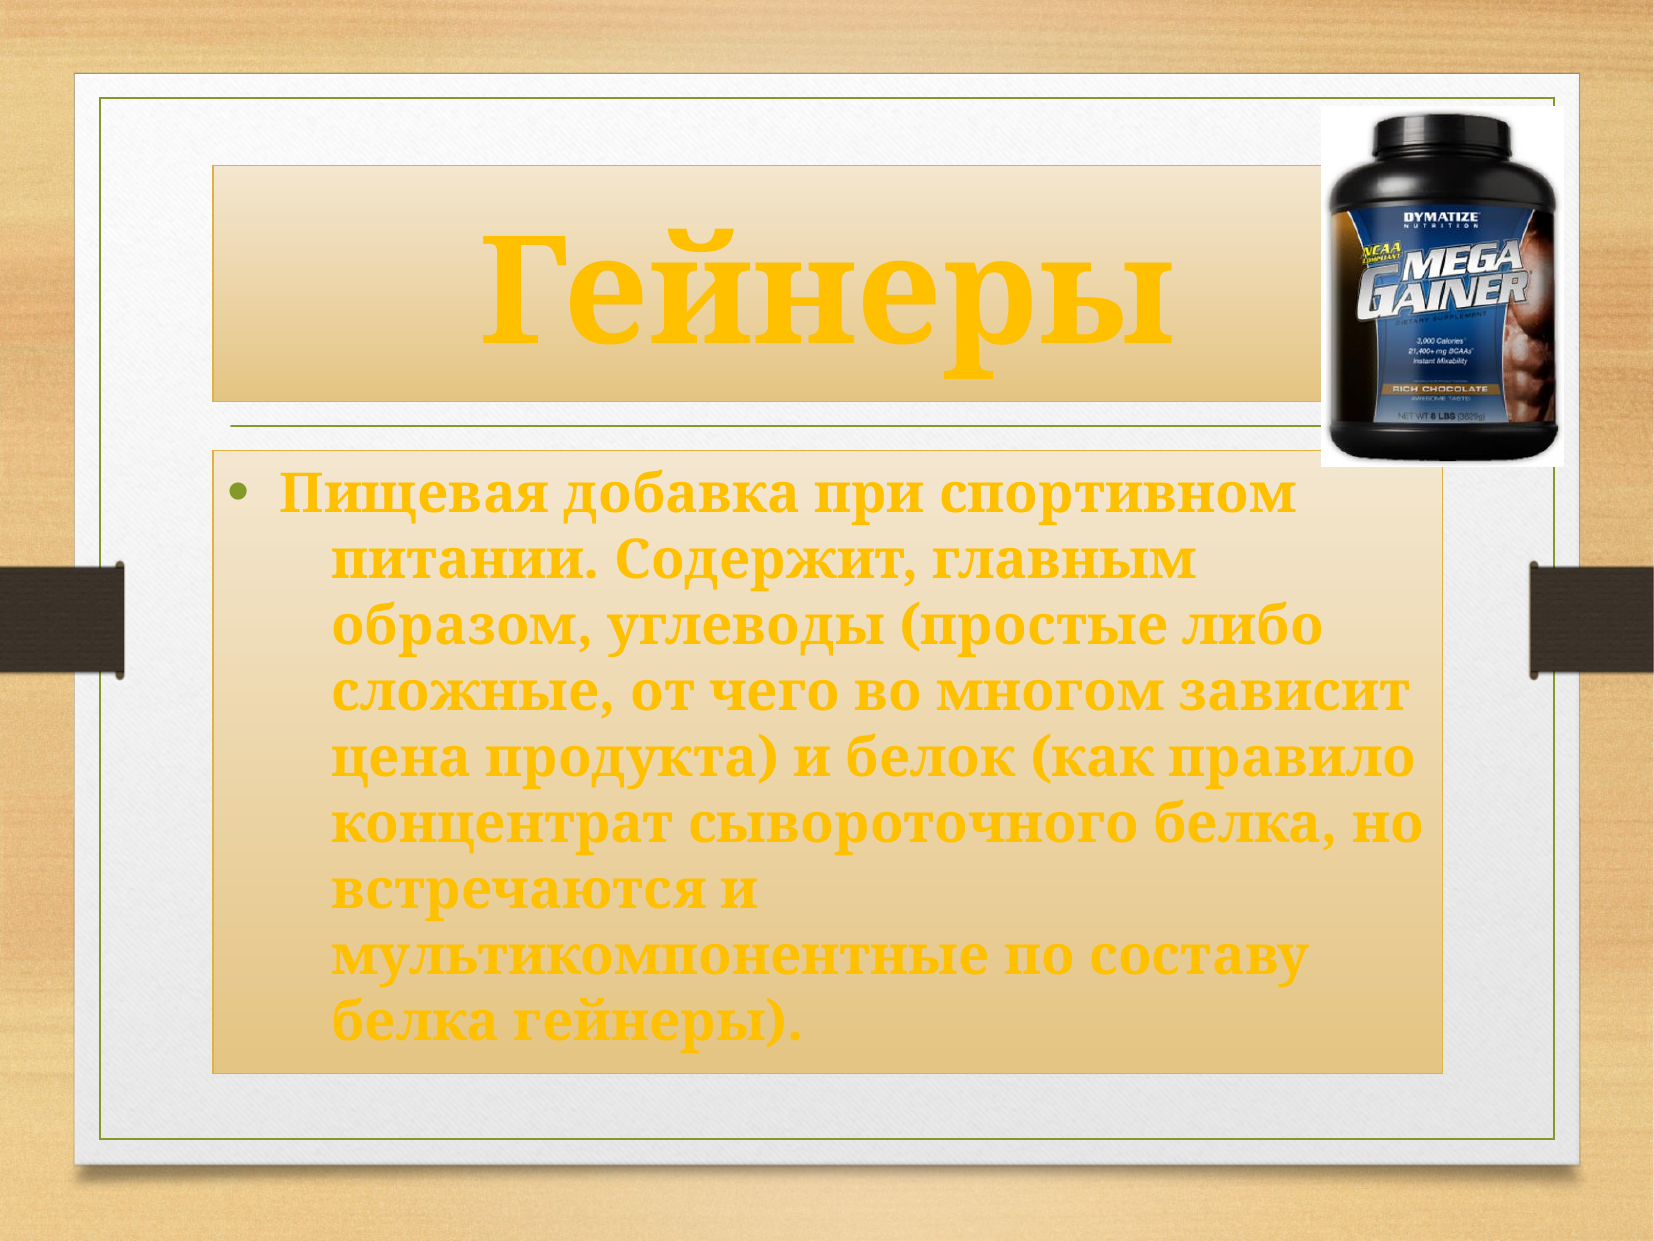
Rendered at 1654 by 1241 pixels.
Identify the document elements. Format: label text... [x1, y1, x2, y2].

title Гейнеры [212, 165, 1321, 402]
list Пищевая добавка при спортивном питании. Содержит, главным образом, углеводы (простые либо сложные, от чего во многом зависит цена продукта) и белок (как правило концентрат сывороточного белка, но встречаются и мультикомпонентные по составу белка гейнеры). [212, 450, 1443, 1074]
picture [1321, 106, 1564, 467]
